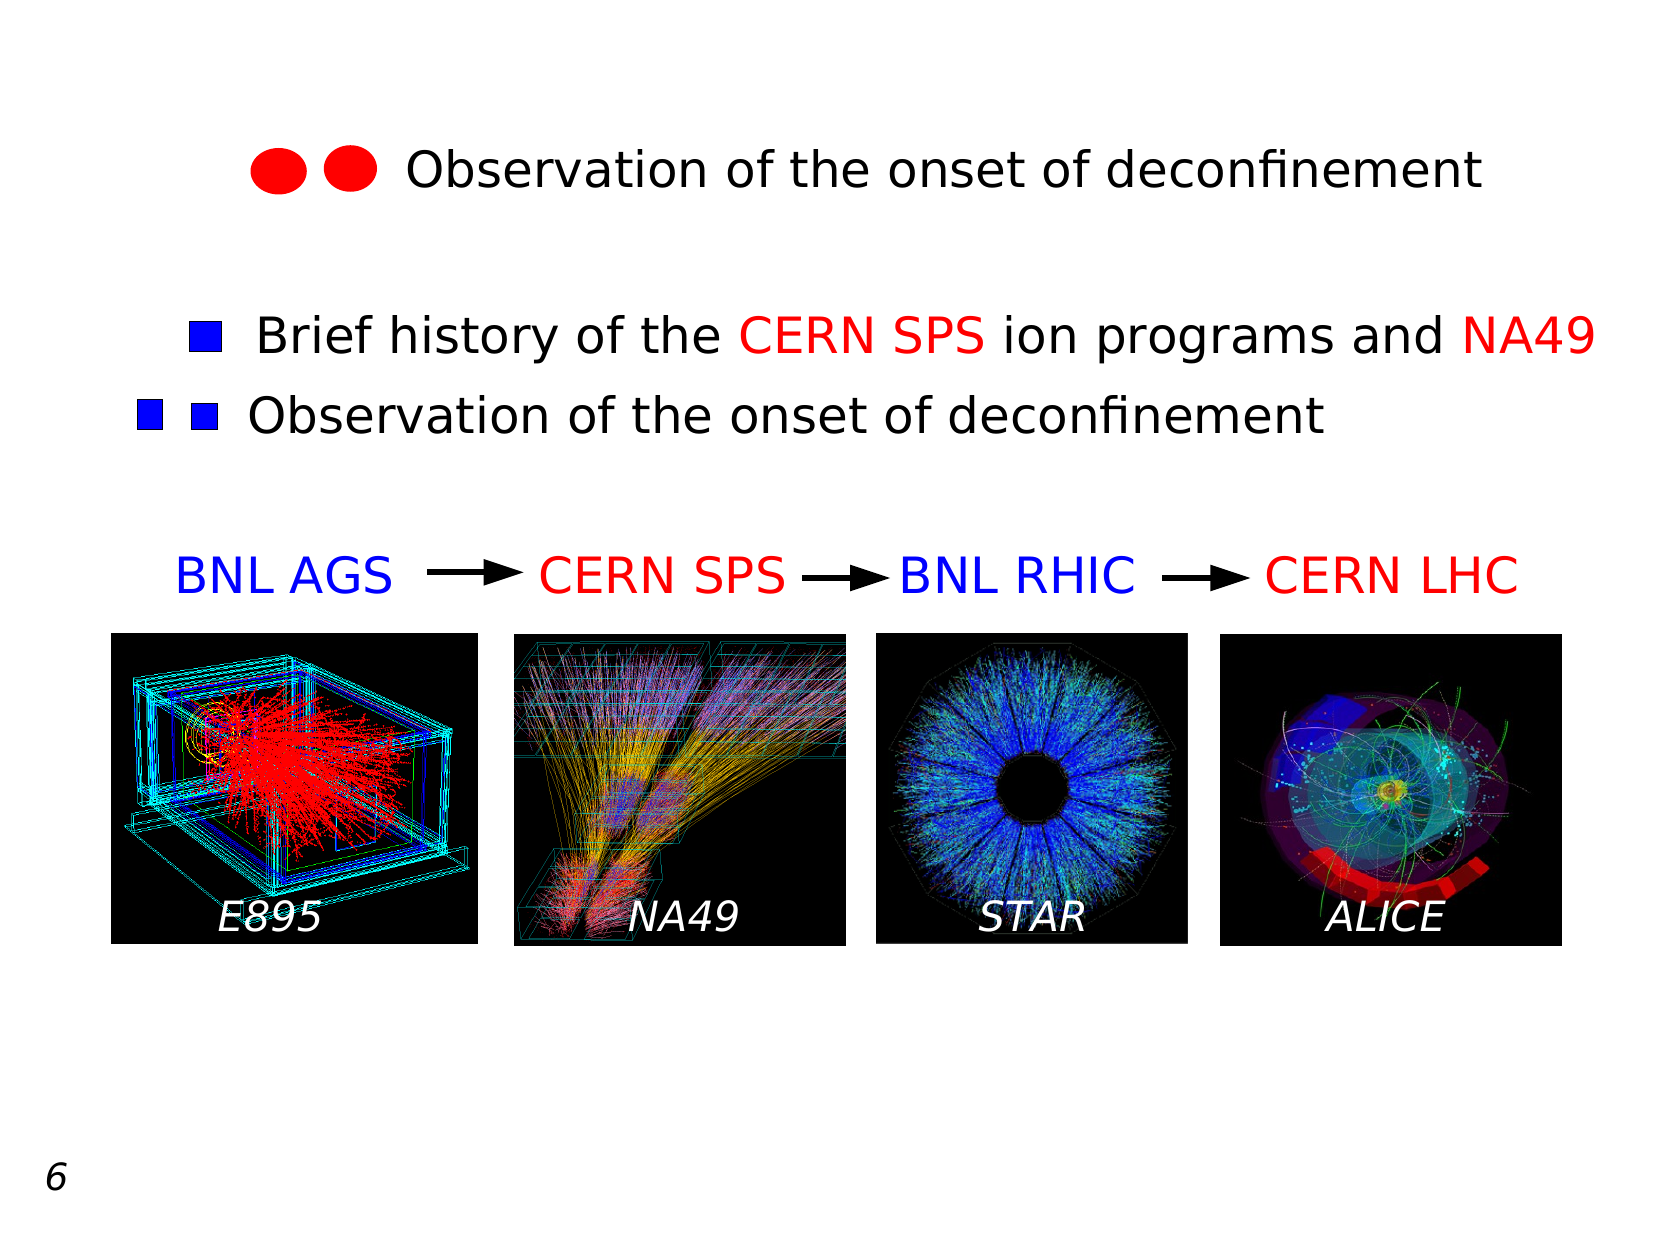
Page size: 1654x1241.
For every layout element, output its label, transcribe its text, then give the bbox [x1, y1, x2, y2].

picture [876, 633, 1189, 885]
text_box [323, 145, 378, 192]
text_box E895 NA49 STAR ALICE [169, 885, 1448, 944]
text_box Brief history of the CERN SPS ion programs and NA49 [255, 307, 1600, 366]
text_box [250, 147, 307, 195]
text_box [191, 403, 218, 430]
text_box Observation of the onset of deconfinement [247, 386, 1361, 445]
picture [111, 633, 478, 944]
text_box Observation of the onset of deconfinement [405, 140, 1521, 214]
text_box [137, 399, 163, 430]
text_box BNL AGS CERN SPS BNL RHIC CERN LHC [174, 546, 1537, 605]
picture [1220, 634, 1562, 946]
text_box [189, 321, 222, 352]
picture [514, 634, 846, 885]
